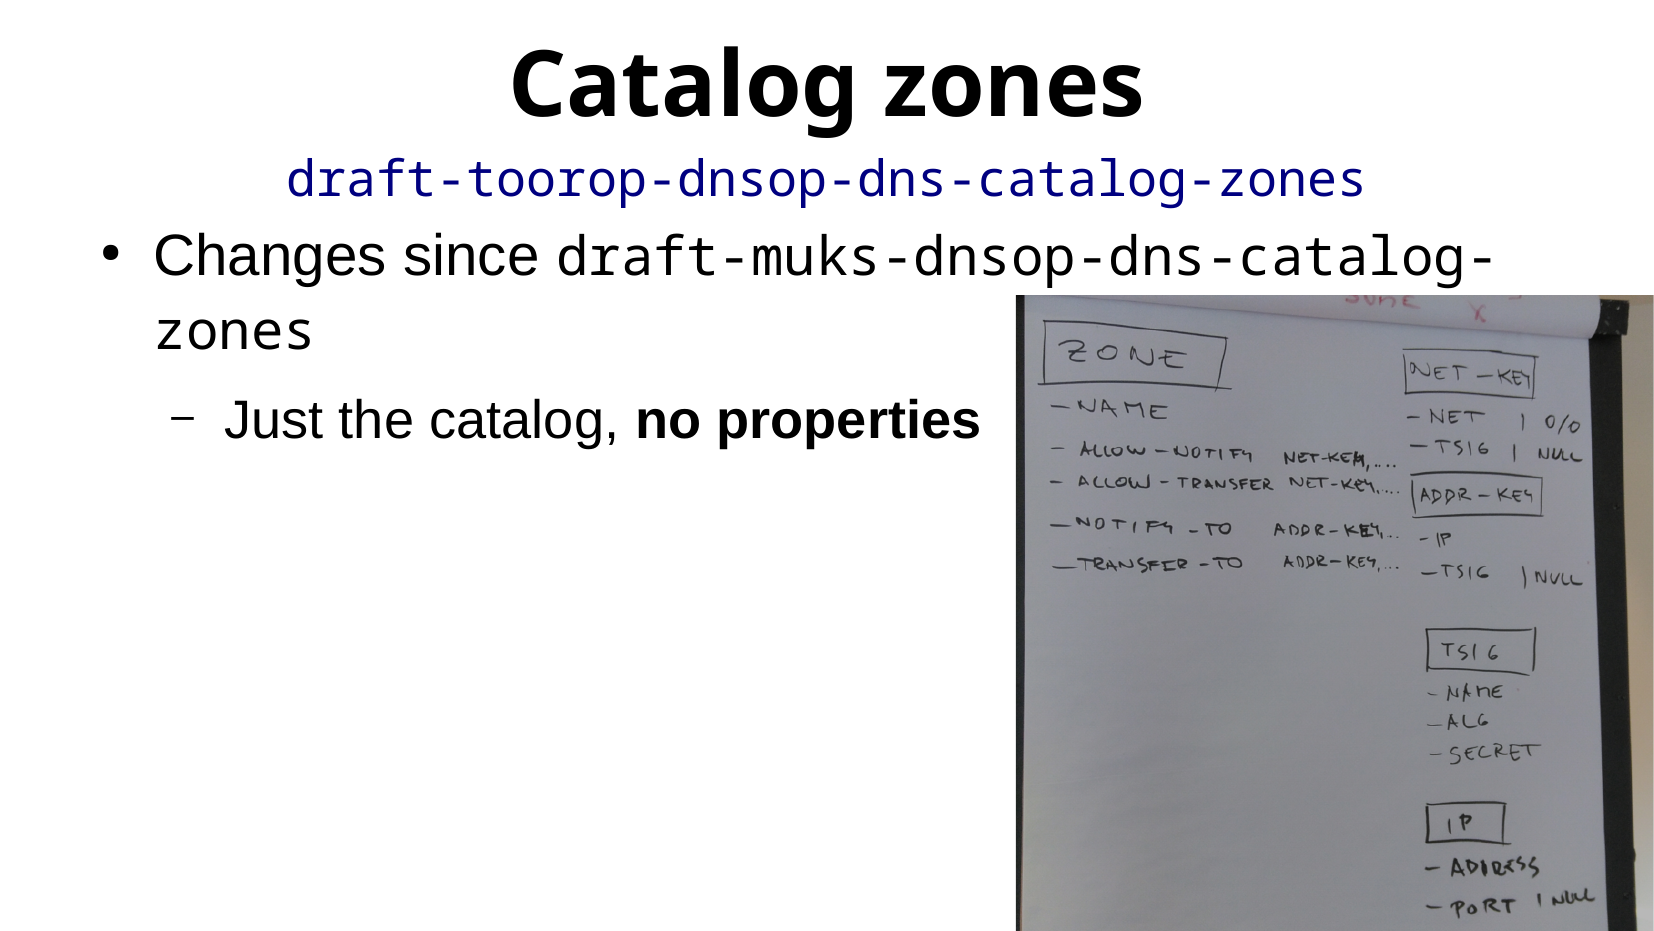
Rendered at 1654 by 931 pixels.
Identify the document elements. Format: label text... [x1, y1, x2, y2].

picture [1015, 295, 1654, 931]
list Changes since draft-muks-dnsop-dns-catalog-zones Just the catalog, no properties [82, 217, 1642, 931]
title Catalog zones draft-toorop-dnsop-dns-catalog-zones [82, 36, 1571, 193]
